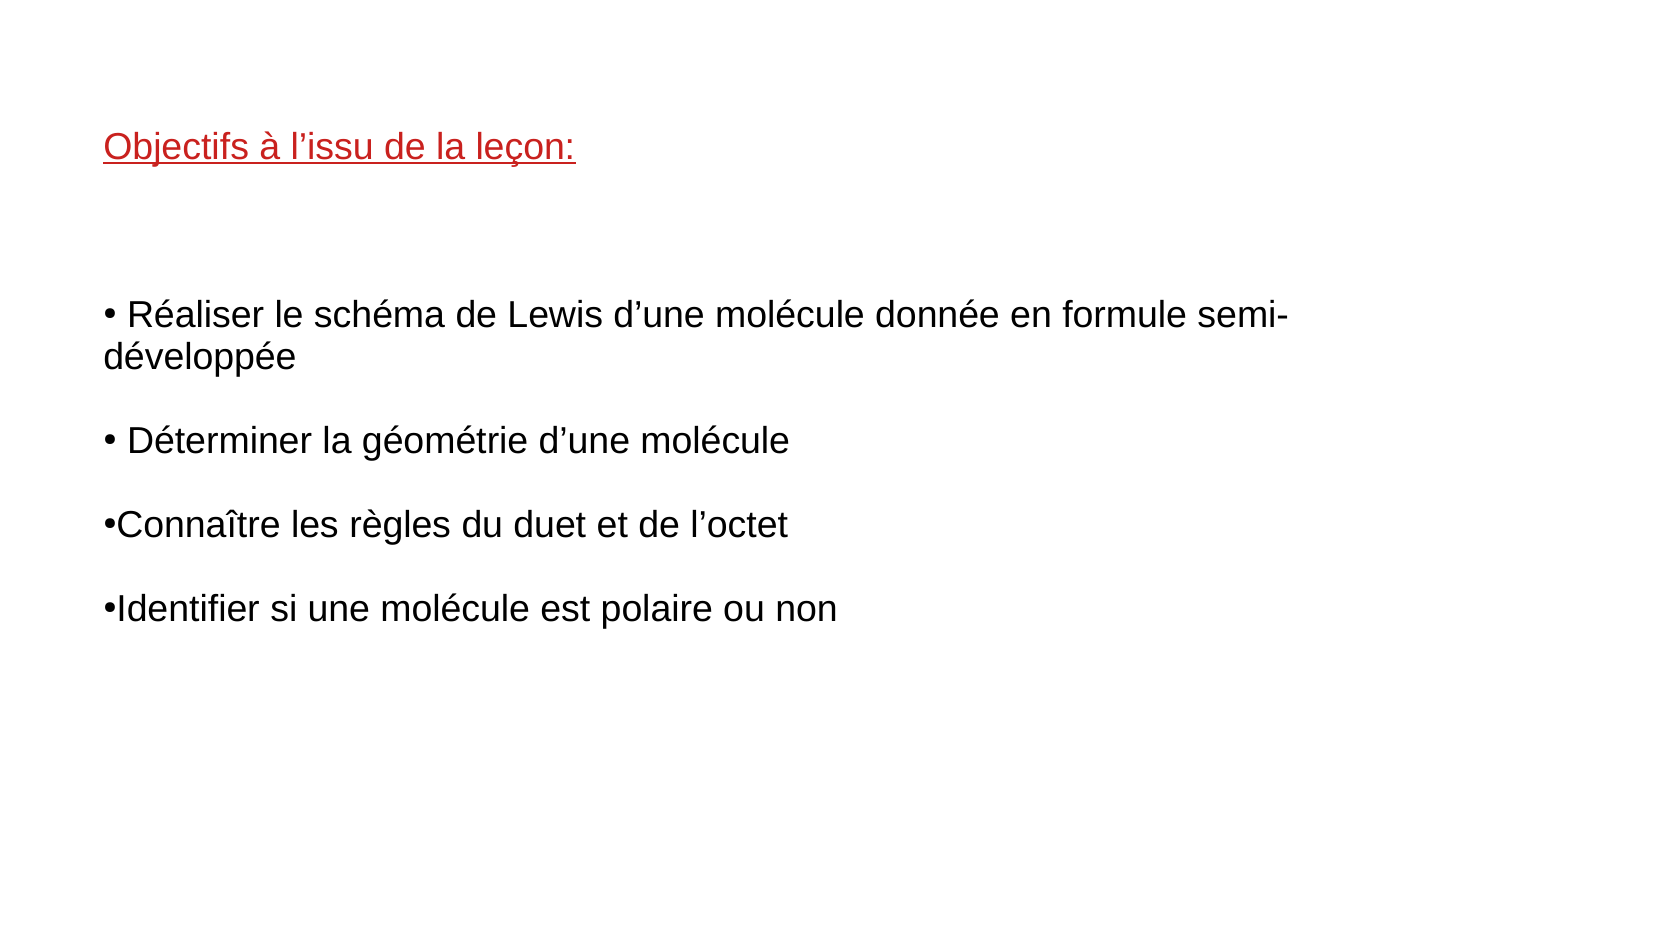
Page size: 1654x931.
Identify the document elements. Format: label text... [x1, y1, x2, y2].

text_box Objectifs à l’issu de la leçon: Réaliser le schéma de Lewis d’une molécule donnée en formule semi-développée Déterminer la géométrie d’une molécule Connaître les règles du duet et de l’octet Identifier si une molécule est polaire ou non [88, 118, 1359, 473]
